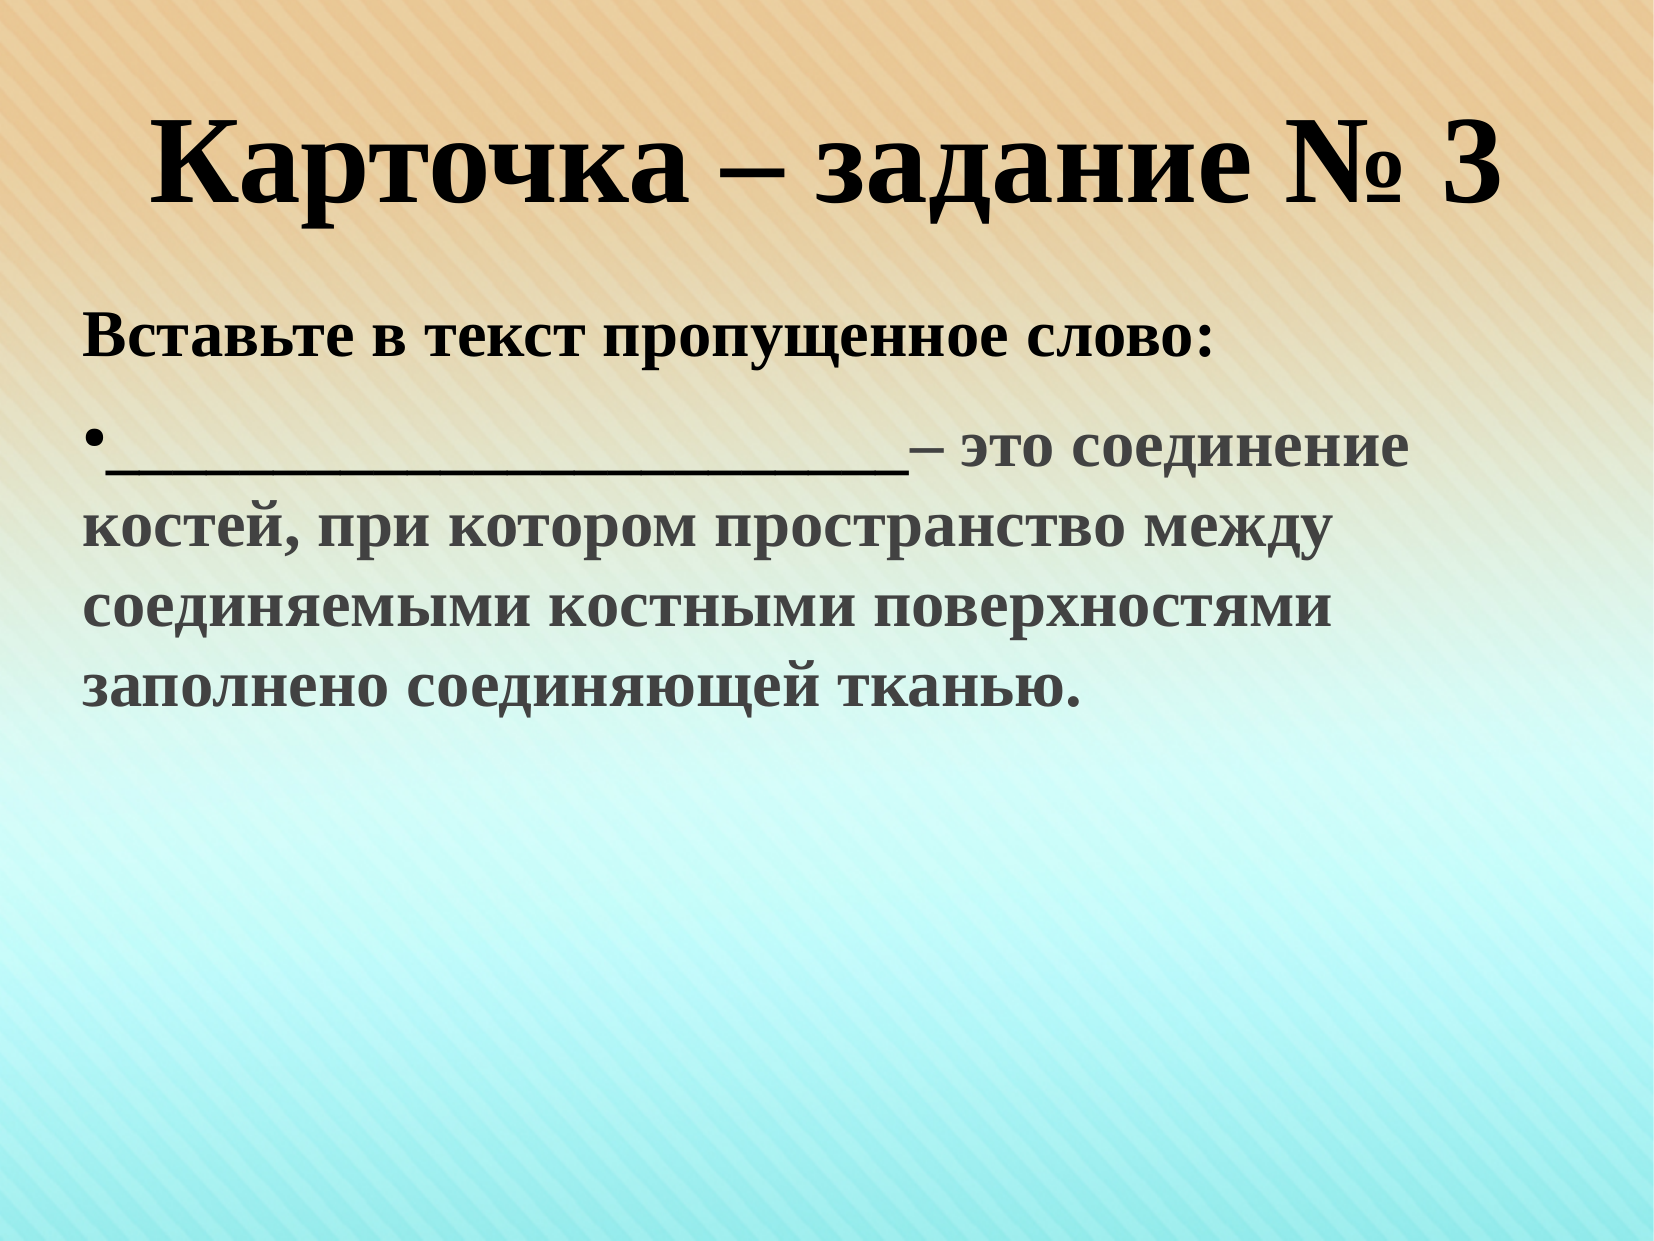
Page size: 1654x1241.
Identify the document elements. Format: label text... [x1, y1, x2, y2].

list Вставьте в текст пропущенное слово: ________________________– это соединение костей, при котором пространство между соединяемыми костными поверхностями заполнено соединяющей тканью. [82, 290, 1571, 1109]
title Карточка – задание № 3 [82, 49, 1571, 257]
